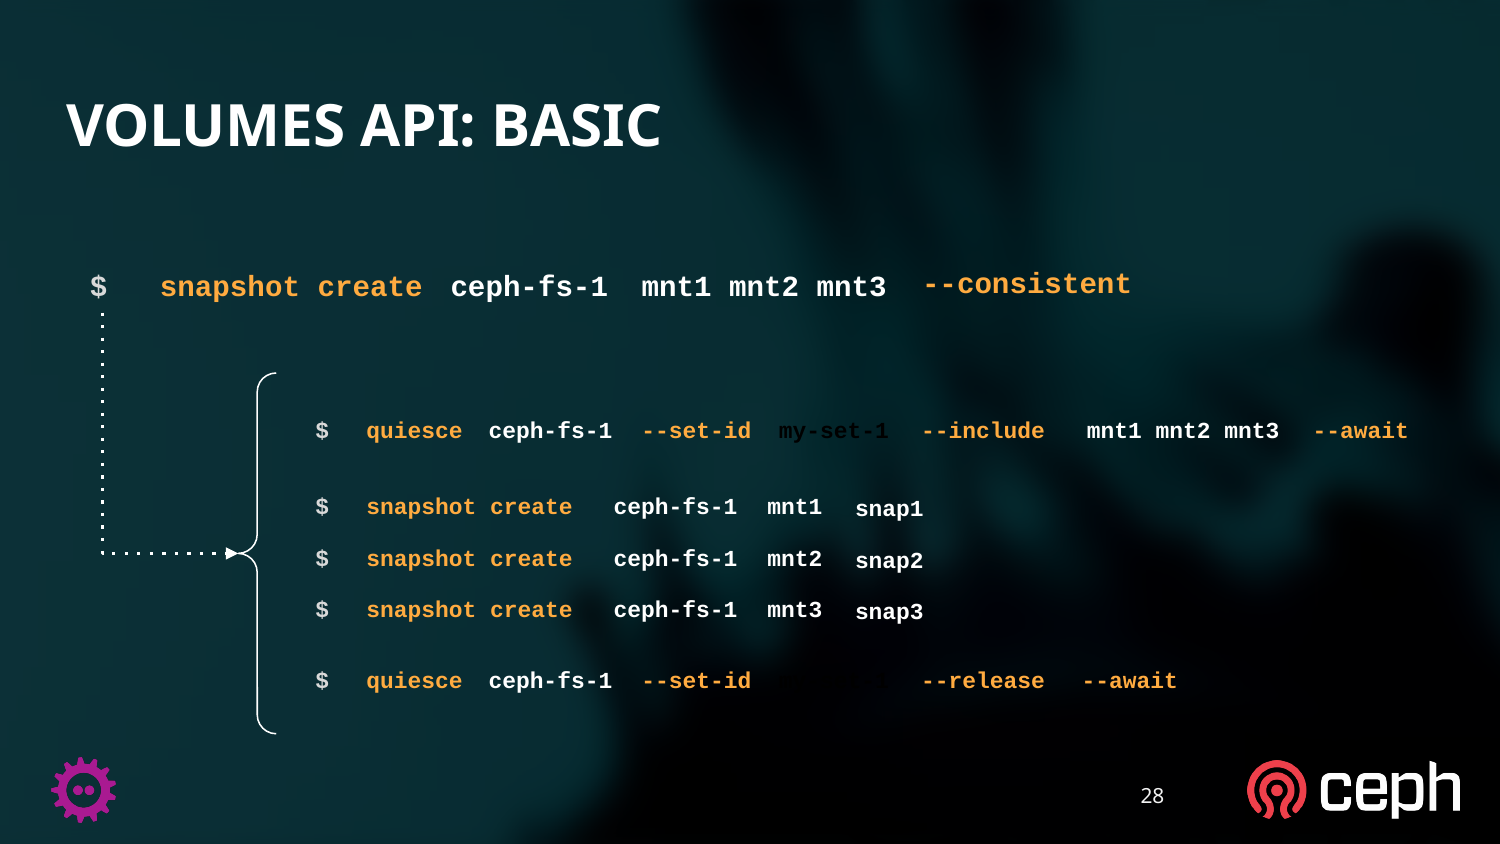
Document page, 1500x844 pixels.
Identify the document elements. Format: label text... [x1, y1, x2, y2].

text_box $ [285, 646, 352, 708]
text_box snapshot create [145, 256, 437, 309]
text_box ceph-fs-1 [613, 533, 751, 577]
text_box mnt3 [767, 584, 839, 629]
slide_number <number> [1089, 764, 1179, 829]
text_box ceph-fs-1 [450, 256, 628, 309]
text_box snapshot create [351, 533, 588, 577]
text_box $ [285, 524, 352, 575]
title VOLUMES API: BASIC [51, 72, 1449, 167]
text_box --await [1297, 405, 1449, 449]
text_box ceph-fs-1 [488, 405, 626, 449]
text_box --release [906, 655, 1057, 699]
text_box --set-id my-set-1 [626, 655, 906, 699]
text_box --include [906, 405, 1057, 449]
text_box $ [285, 472, 352, 524]
text_box quiesce [351, 655, 488, 699]
text_box mnt1 mnt2 mnt3 [1086, 405, 1297, 449]
text_box --await [1066, 655, 1218, 699]
text_box $ [285, 575, 352, 638]
text_box quiesce [351, 405, 488, 449]
text_box --consistent [907, 253, 1157, 306]
text_box snapshot create [351, 584, 588, 629]
text_box snap2 [855, 535, 944, 579]
text_box $ [285, 396, 352, 458]
text_box --set-id my-set-1 [626, 405, 906, 449]
picture [0, 0, 1500, 844]
text_box mnt2 [767, 533, 839, 577]
text_box ceph-fs-1 [613, 481, 751, 526]
text_box snap1 [855, 483, 944, 528]
text_box ceph-fs-1 [613, 584, 751, 629]
text_box snap3 [855, 586, 944, 631]
text_box snapshot create [351, 481, 588, 526]
text_box mnt1 mnt2 mnt3 [641, 256, 914, 309]
text_box ceph-fs-1 [488, 655, 626, 699]
text_box $ [60, 246, 146, 318]
text_box mnt1 [767, 481, 839, 526]
